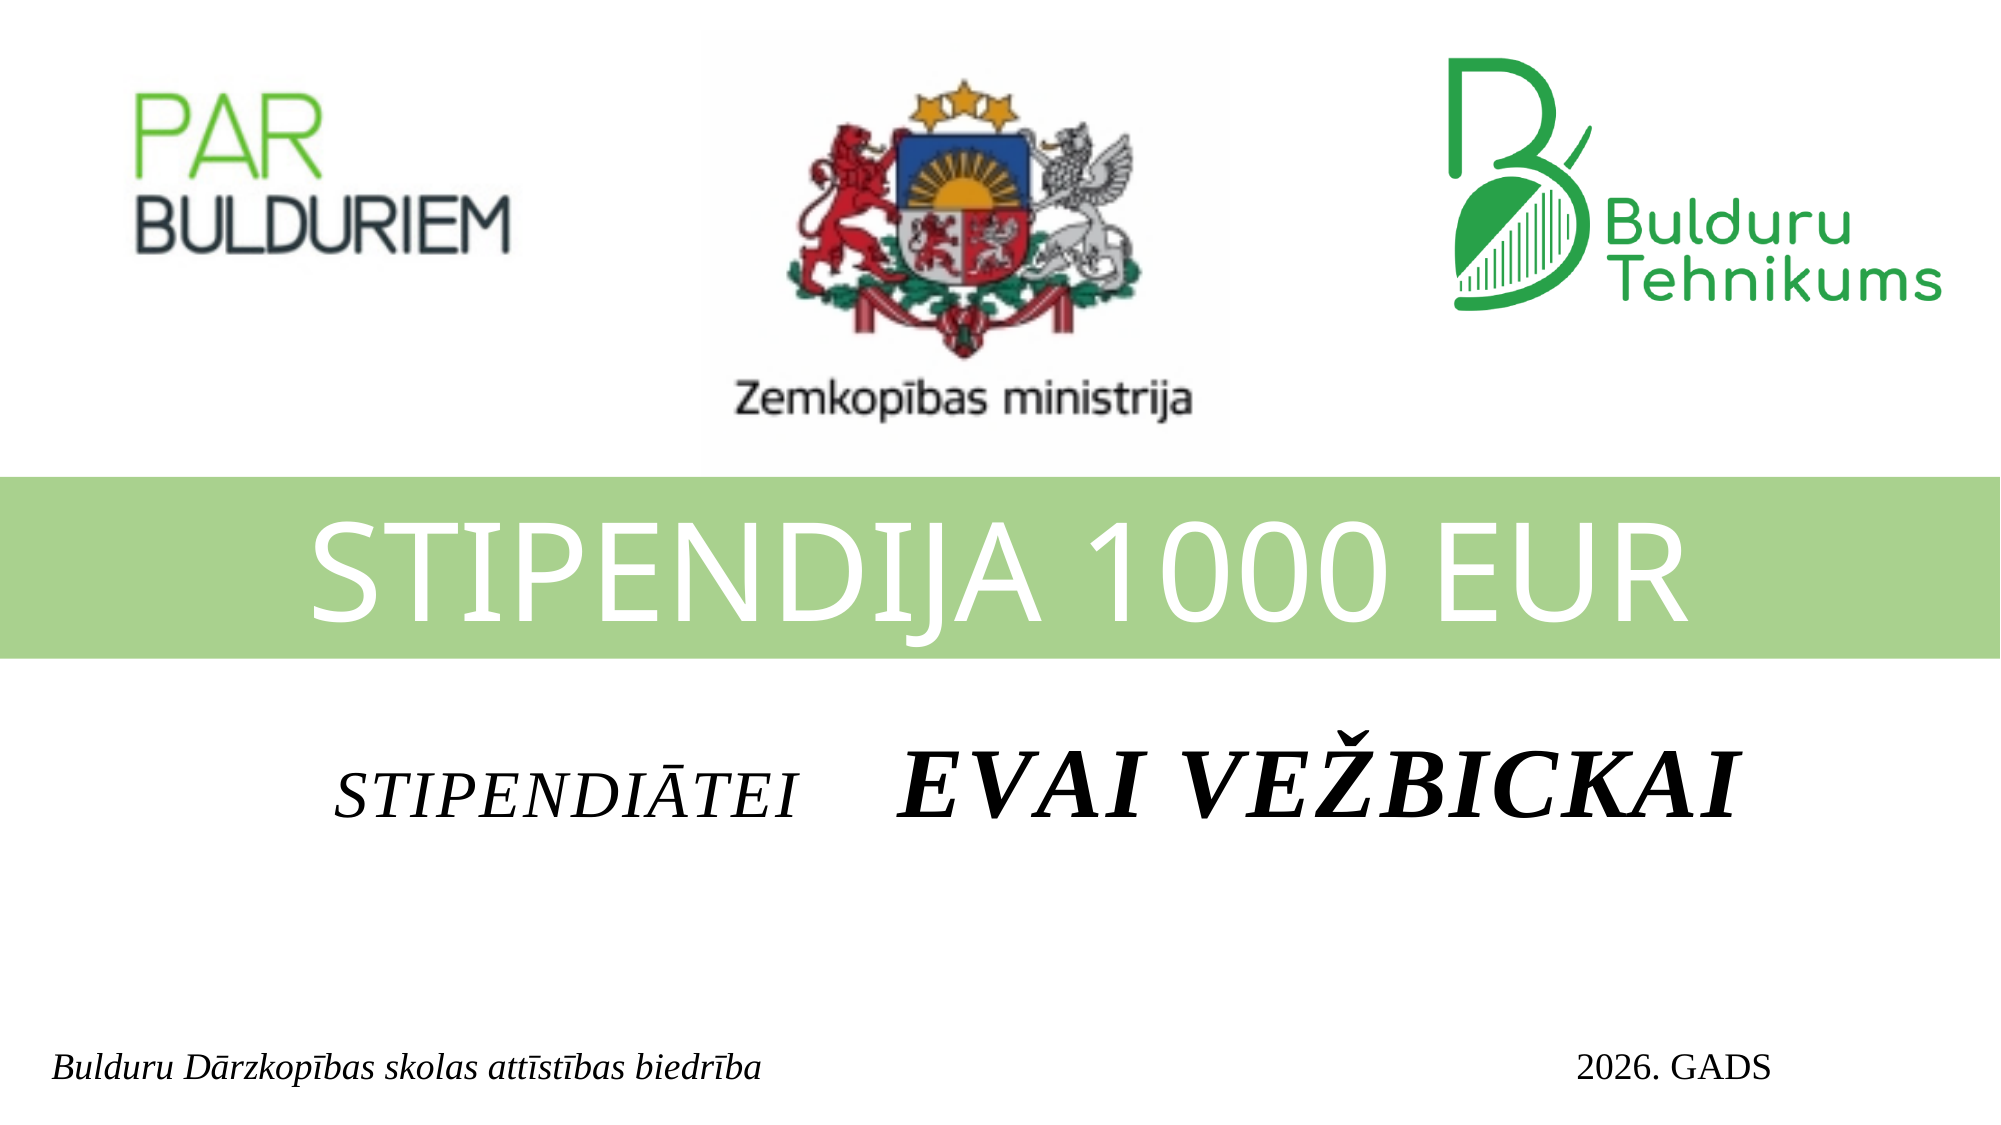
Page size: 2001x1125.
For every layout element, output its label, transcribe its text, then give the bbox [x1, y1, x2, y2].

text_box Bulduru Dārzkopības skolas attīstības biedrība [36, 1034, 809, 1095]
text_box STIPENDIJA 1000 EUR [0, 476, 2000, 659]
picture [1440, 50, 1950, 341]
picture [701, 30, 1230, 476]
text_box STIPENDIĀTEI EVAI VEŽBICKAI [0, 709, 1979, 847]
picture [0, 16, 678, 383]
text_box 2026. GADS [1561, 1034, 1964, 1095]
